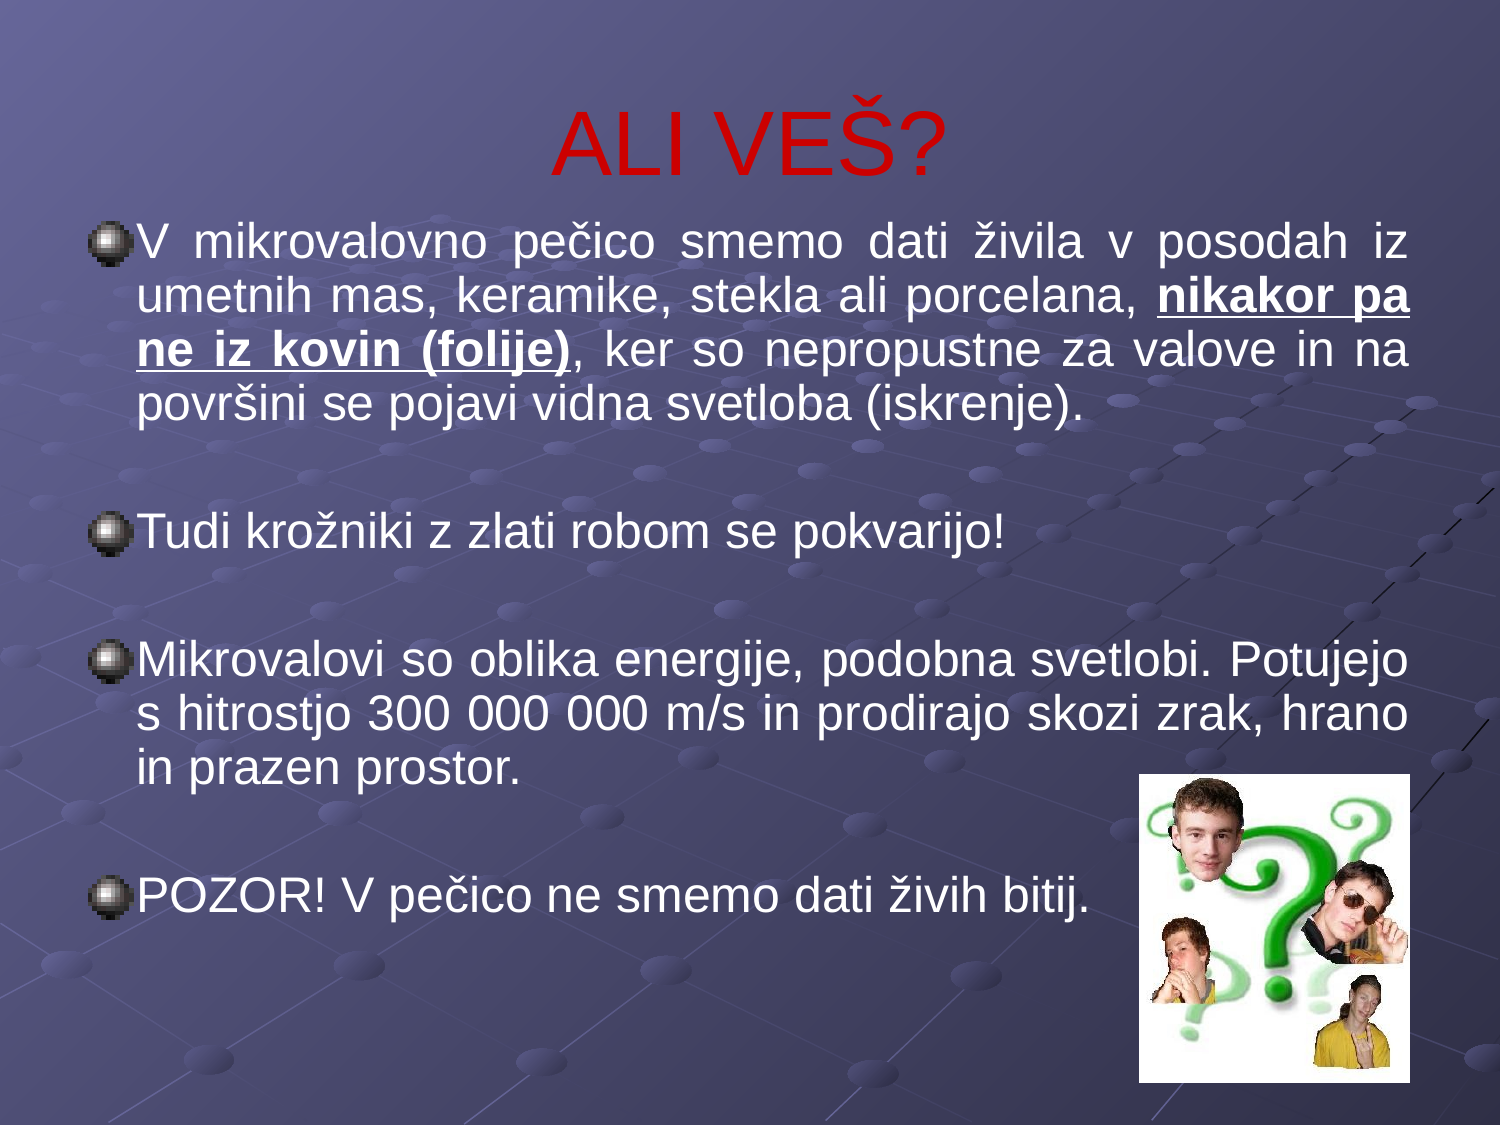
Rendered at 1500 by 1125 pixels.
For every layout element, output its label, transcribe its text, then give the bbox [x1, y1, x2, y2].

list V mikrovalovno pečico smemo dati živila v posodah iz umetnih mas, keramike, stekla ali porcelana, nikakor pa ne iz kovin (folije), ker so nepropustne za valove in na površini se pojavi vidna svetloba (iskrenje). Tudi krožniki z zlati robom se pokvarijo! Mikrovalovi so oblika energije, podobna svetlobi. Potujejo s hitrostjo 300 000 000 m/s in prodirajo skozi zrak, hrano in prazen prostor. POZOR! V pečico ne smemo dati živih bitij. [64, 208, 1425, 1005]
picture [1139, 774, 1410, 1084]
title ALI VEŠ? [75, 45, 1425, 208]
